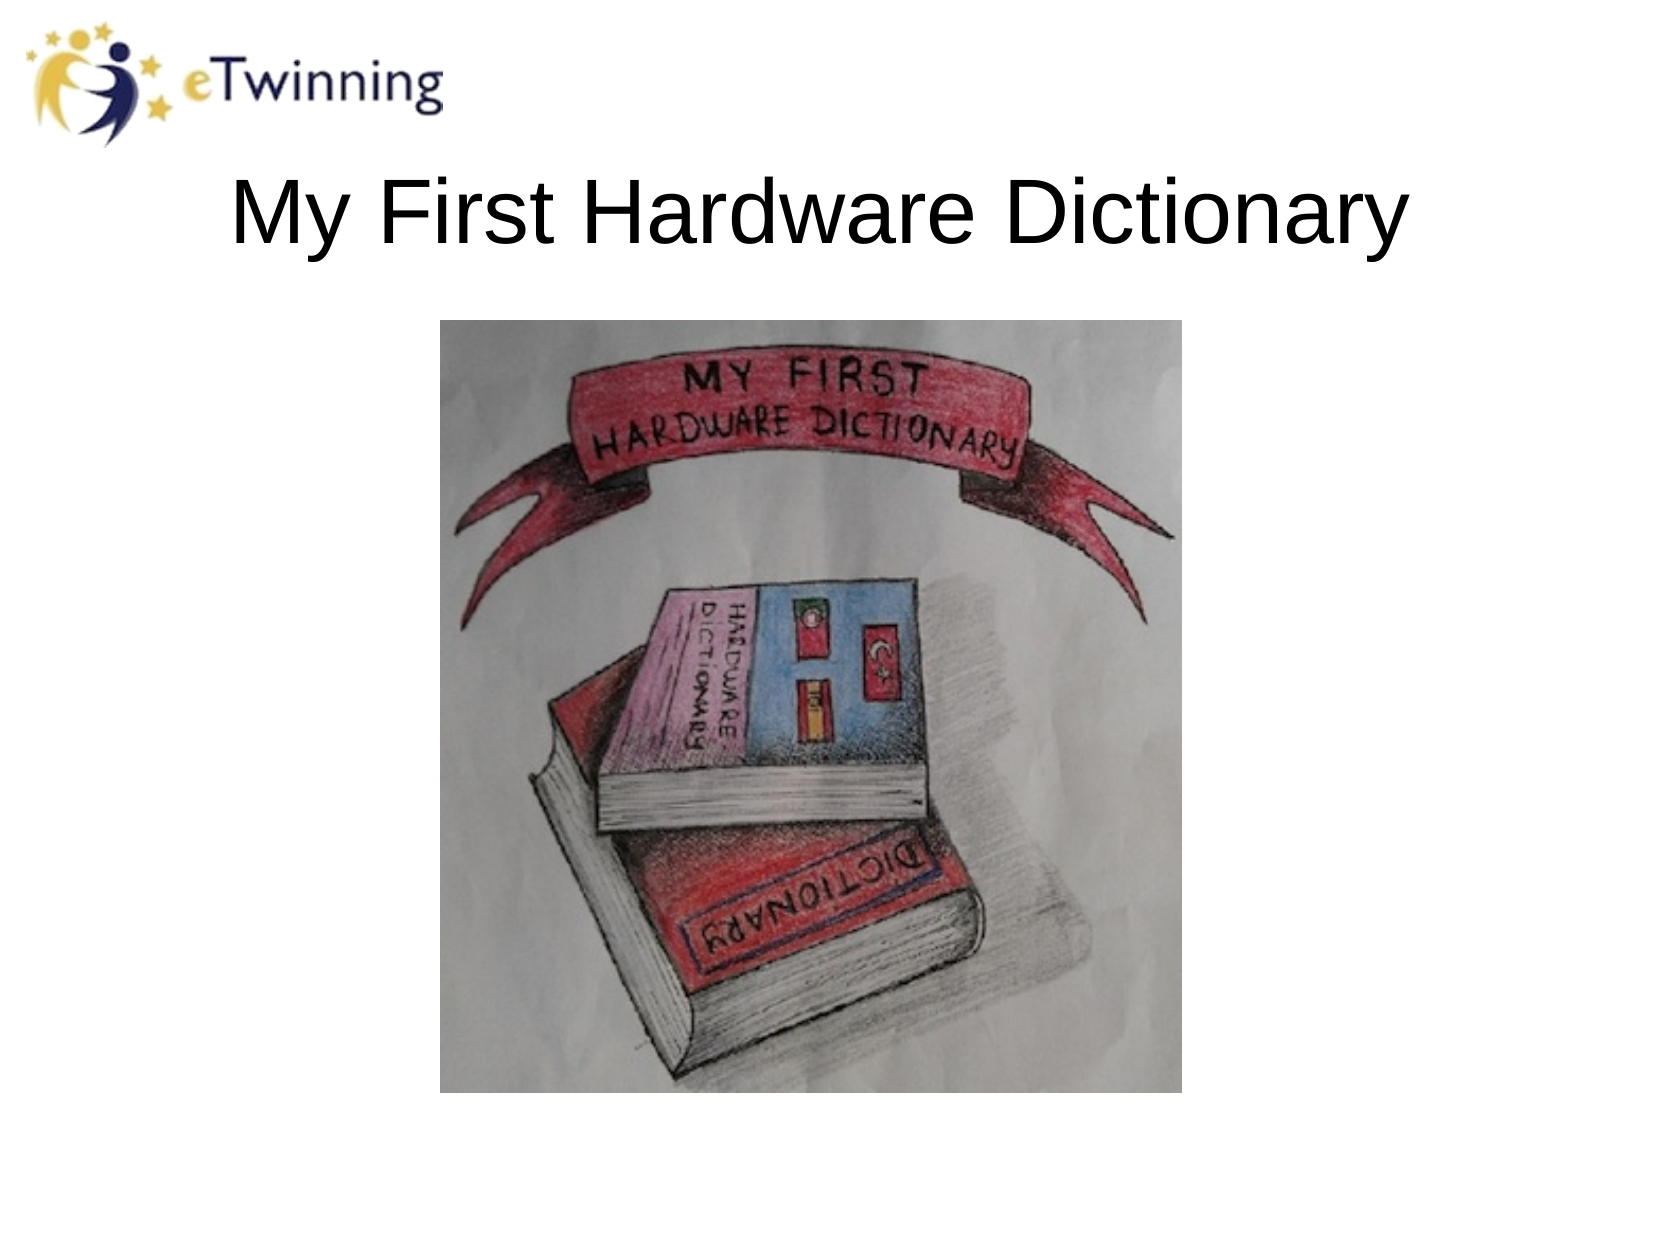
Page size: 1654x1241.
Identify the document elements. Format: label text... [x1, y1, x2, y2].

picture [26, 20, 443, 148]
title My First Hardware Dictionary [76, 127, 1565, 296]
picture [440, 320, 1182, 1093]
